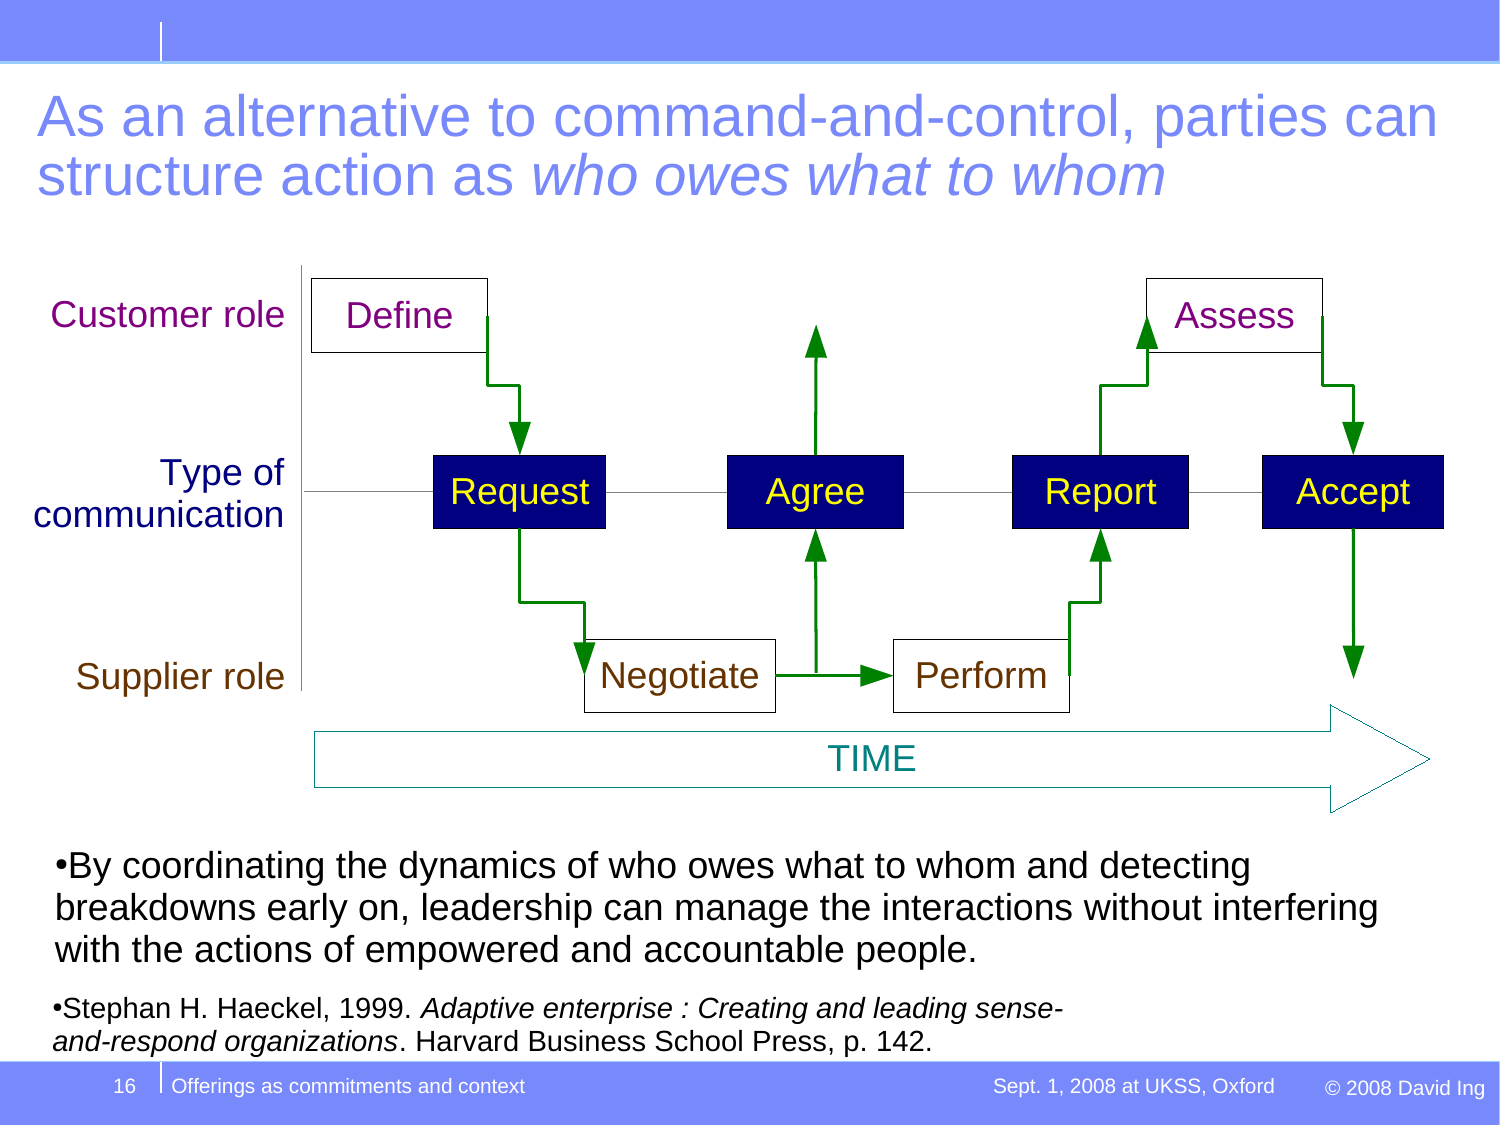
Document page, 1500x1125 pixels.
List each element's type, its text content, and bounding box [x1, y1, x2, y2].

text_box Accept [1262, 455, 1444, 529]
text_box Report [1012, 455, 1189, 529]
text_box Negotiate [584, 639, 776, 713]
text_box Supplier role [17, 639, 301, 715]
text_box Customer role [17, 278, 301, 351]
text_box Agree [727, 455, 904, 529]
text_box Perform [893, 639, 1070, 713]
text_box By coordinating the dynamics of who owes what to whom and detecting breakdowns early on, leadership can manage the interactions without interfering with the actions of empowered and accountable people. [39, 837, 1470, 979]
text_box TIME [314, 704, 1430, 813]
text_box Stephan H. Haeckel, 1999. Adaptive enterprise : Creating and leading sense-and-respond organizations. Harvard Business School Press, p. 142. [37, 985, 1094, 1072]
title As an alternative to command-and-control, parties can structure action as who owes what to whom [37, 90, 1463, 210]
text_box Type of communication [0, 443, 300, 544]
text_box Request [433, 455, 606, 529]
text_box Define [311, 278, 488, 353]
text_box Assess [1146, 278, 1323, 353]
